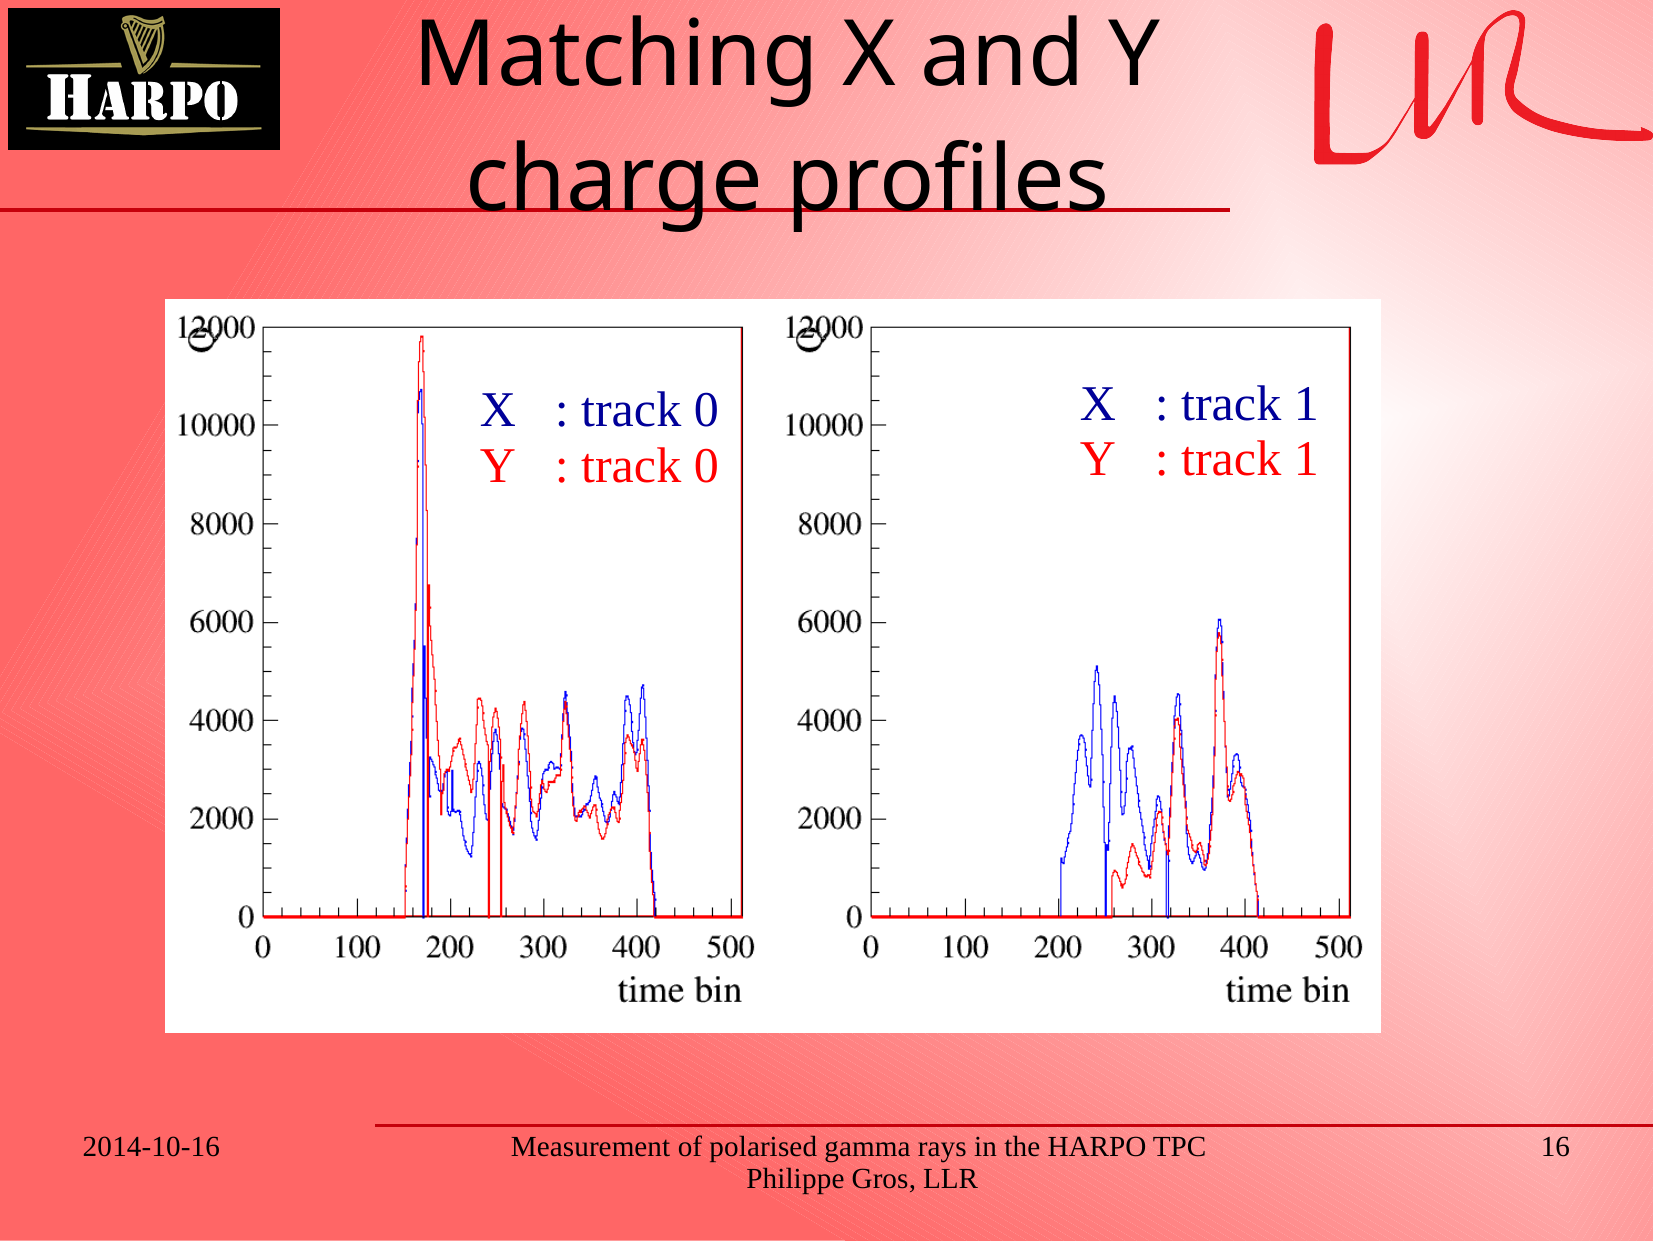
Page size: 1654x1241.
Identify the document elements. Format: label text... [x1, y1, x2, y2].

text_box X : track 0 Y : track 0 [465, 375, 736, 502]
picture [1314, 10, 1653, 165]
picture [8, 8, 280, 150]
title Matching X and Y charge profiles [285, 2, 1291, 223]
picture [165, 299, 1381, 1033]
text_box X : track 1 Y : track 1 [1065, 368, 1336, 496]
